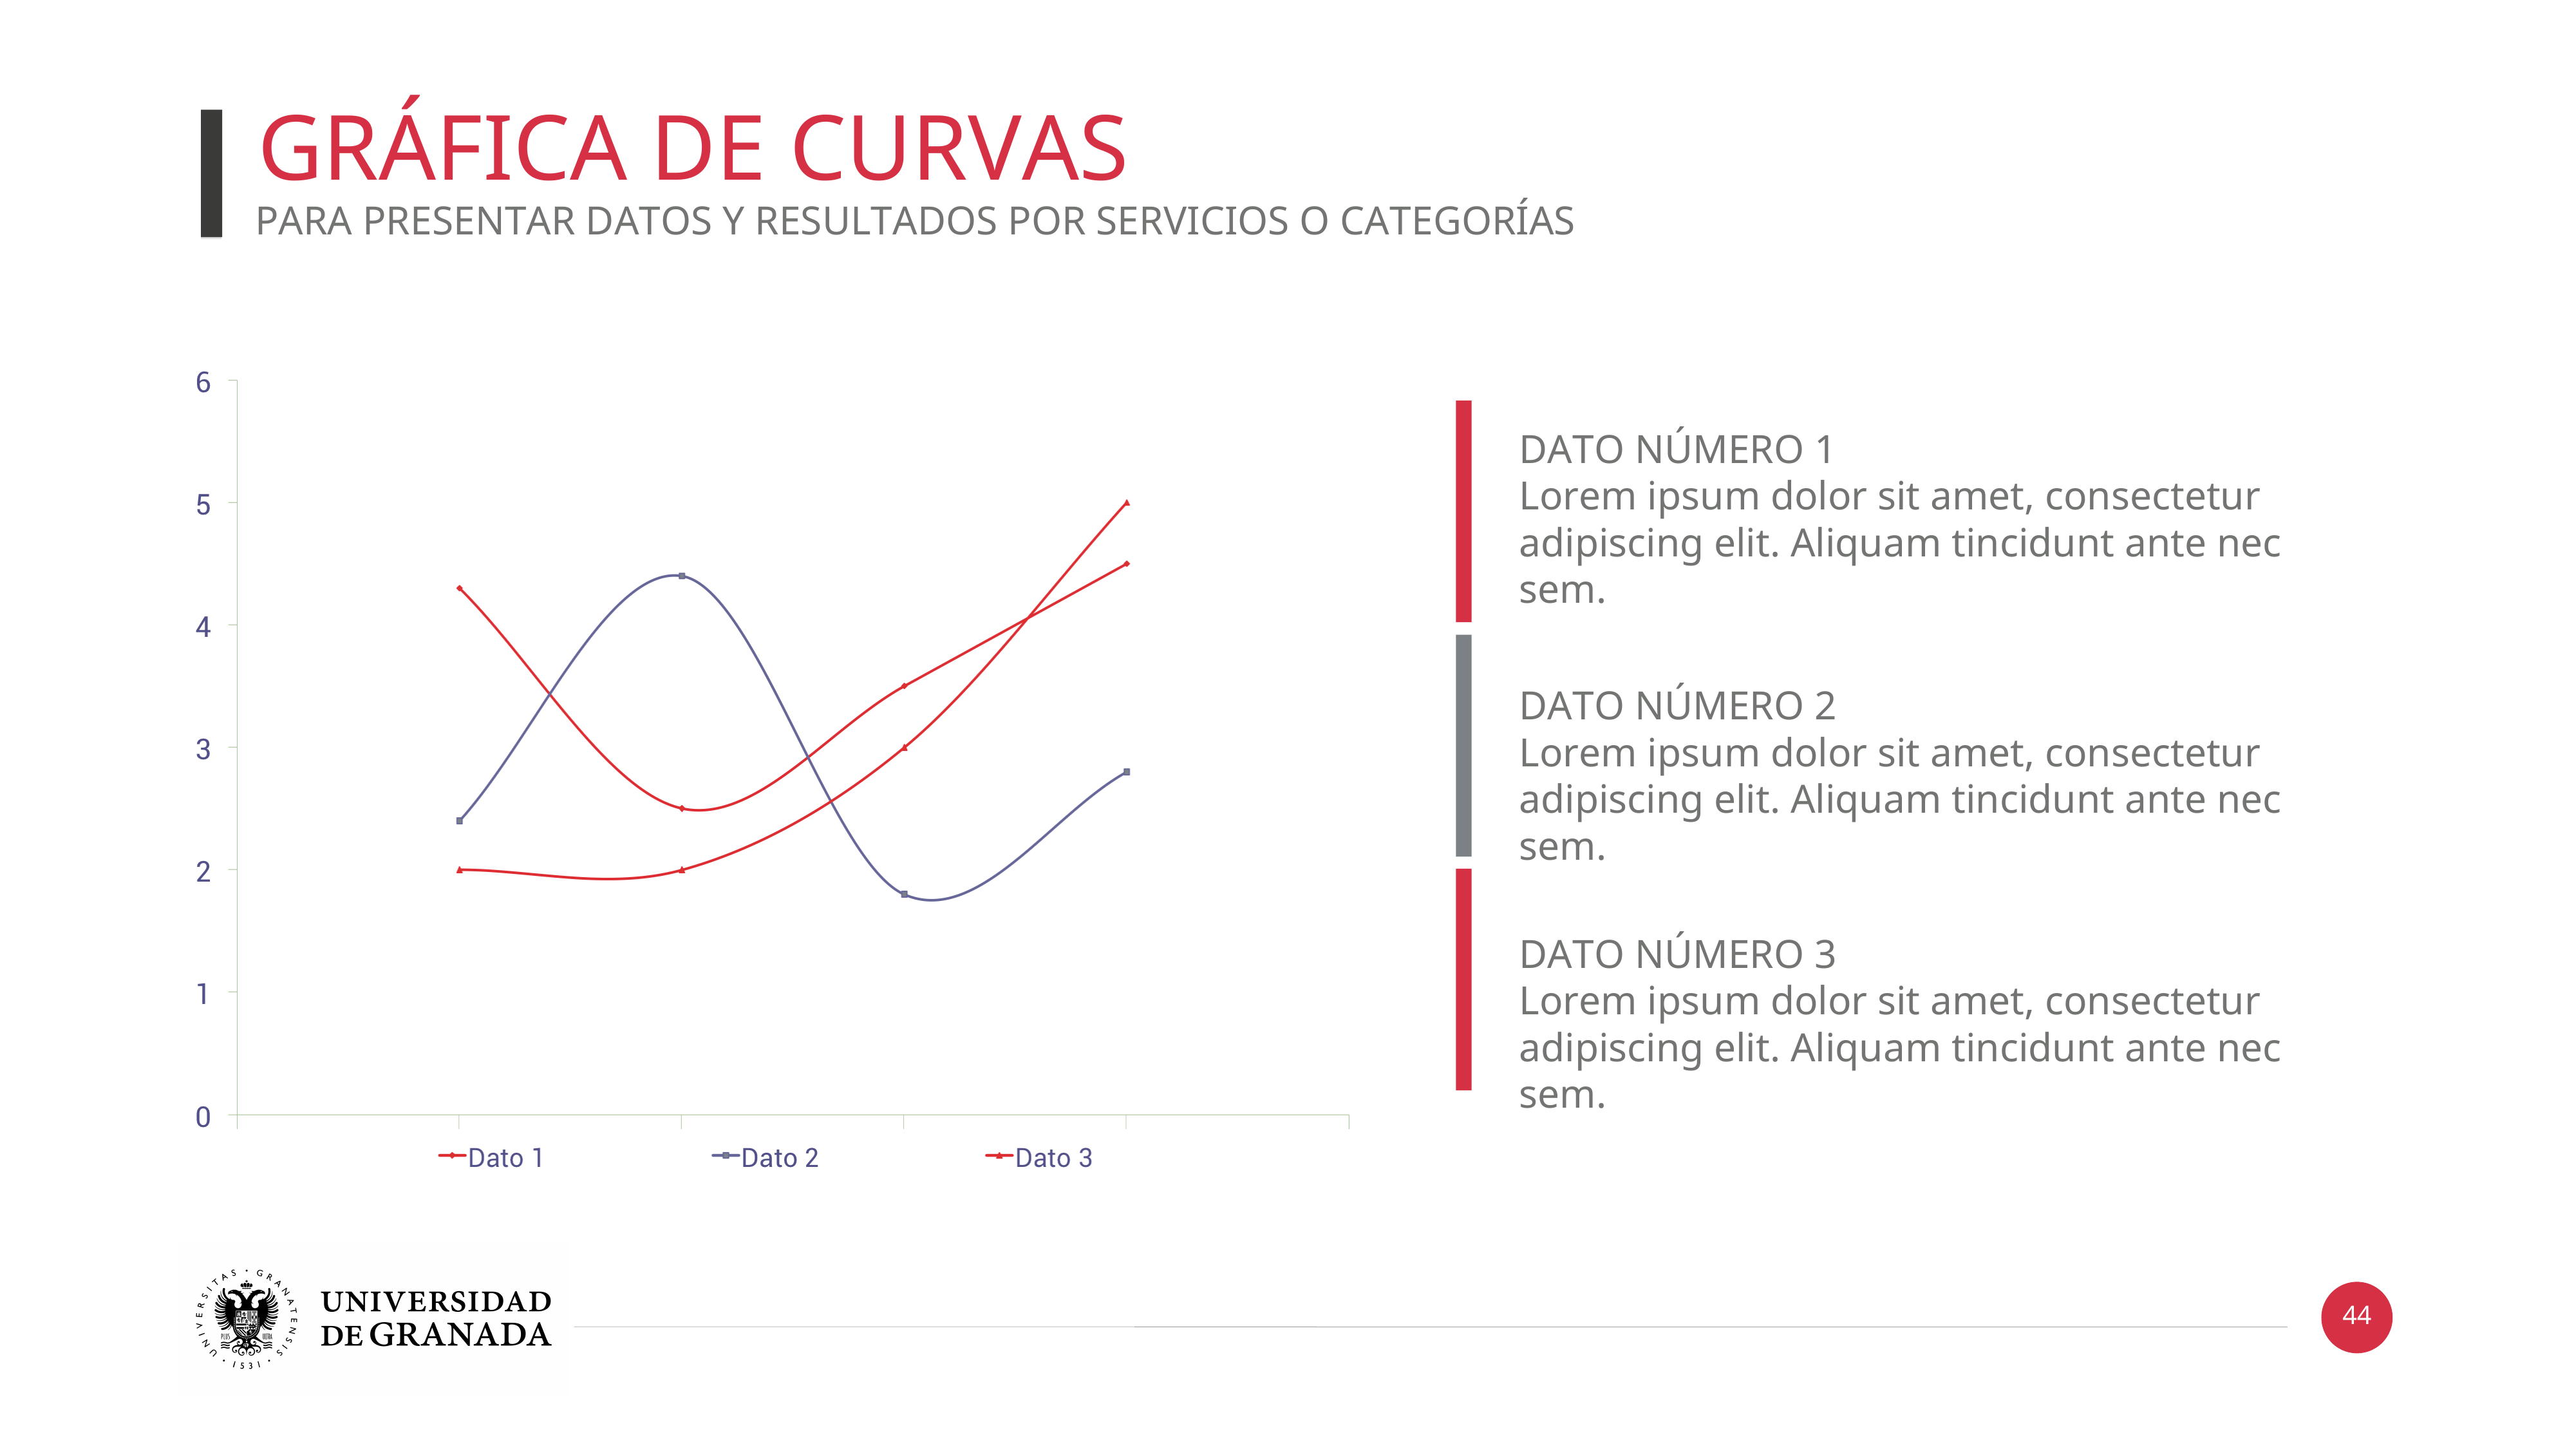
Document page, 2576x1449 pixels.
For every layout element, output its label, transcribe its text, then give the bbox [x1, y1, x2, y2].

text_box DATO NÚMERO 2 Lorem ipsum dolor sit amet, consectetur adipiscing elit. Aliquam tincidunt ante nec sem. [1500, 671, 2326, 878]
text_box [1456, 634, 1472, 857]
text_box [1456, 400, 1472, 623]
text_box <número> [2308, 1278, 2407, 1356]
text_box DATO NÚMERO 1 Lorem ipsum dolor sit amet, consectetur adipiscing elit. Aliquam tincidunt ante nec sem. [1500, 414, 2326, 621]
text_box DATO NÚMERO 3 Lorem ipsum dolor sit amet, consectetur adipiscing elit. Aliquam tincidunt ante nec sem. [1500, 919, 2326, 1126]
chart [187, 361, 1357, 1207]
text_box PARA PRESENTAR DATOS Y RESULTADOS POR SERVICIOS O CATEGORÍAS [245, 191, 2400, 248]
text_box [1456, 868, 1472, 1091]
text_box [201, 109, 223, 238]
picture [178, 1241, 569, 1397]
text_box GRÁFICA DE CURVAS [248, 85, 2402, 204]
